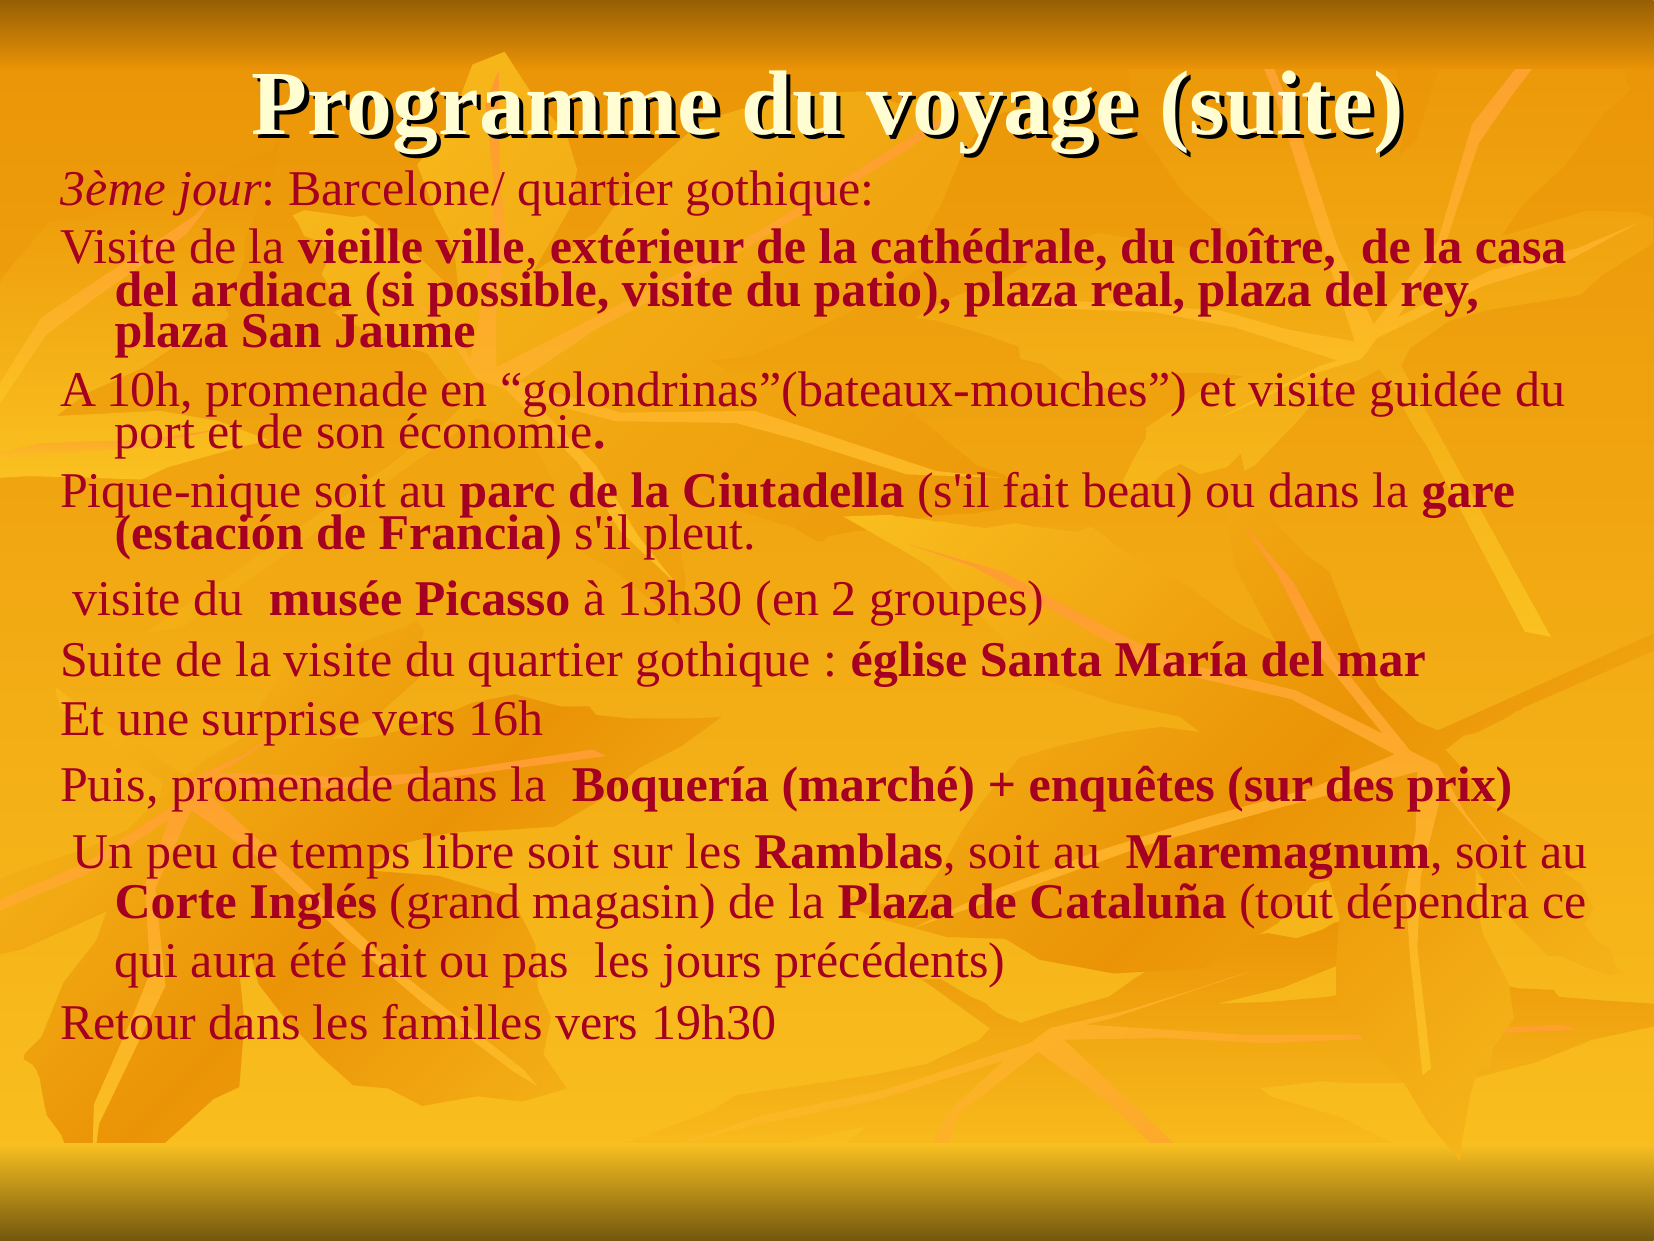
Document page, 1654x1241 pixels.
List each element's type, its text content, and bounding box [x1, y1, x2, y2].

title Programme du voyage (suite)‏ [84, 0, 1573, 164]
text_box 3ème jour: Barcelone/ quartier gothique: Visite de la vieille ville, extérieur de la cathédrale, du cloître, de la casa del ardiaca (si possible, visite du patio), plaza real, plaza del rey, plaza San Jaume A 10h, promenade en “golondrinas”(bateaux-mouches”) et visite guidée du port et de son économie. Pique-nique soit au parc de la Ciutadella (s'il fait beau) ou dans la gare (estación de Francia) s'il pleut. visite du musée Picasso à 13h30 (en 2 groupes)‏ Suite de la visite du quartier gothique : église Santa María del mar Et une surprise vers 16h Puis, promenade dans la Boquería (marché) + enquêtes (sur des prix)‏ Un peu de temps libre soit sur les Ramblas, soit au Maremagnum, soit au Corte Inglés (grand magasin) de la Plaza de Cataluña (tout dépendra ce qui aura été fait ou pas les jours précédents)‏ Retour dans les familles vers 19h30 [45, 164, 1609, 1180]
